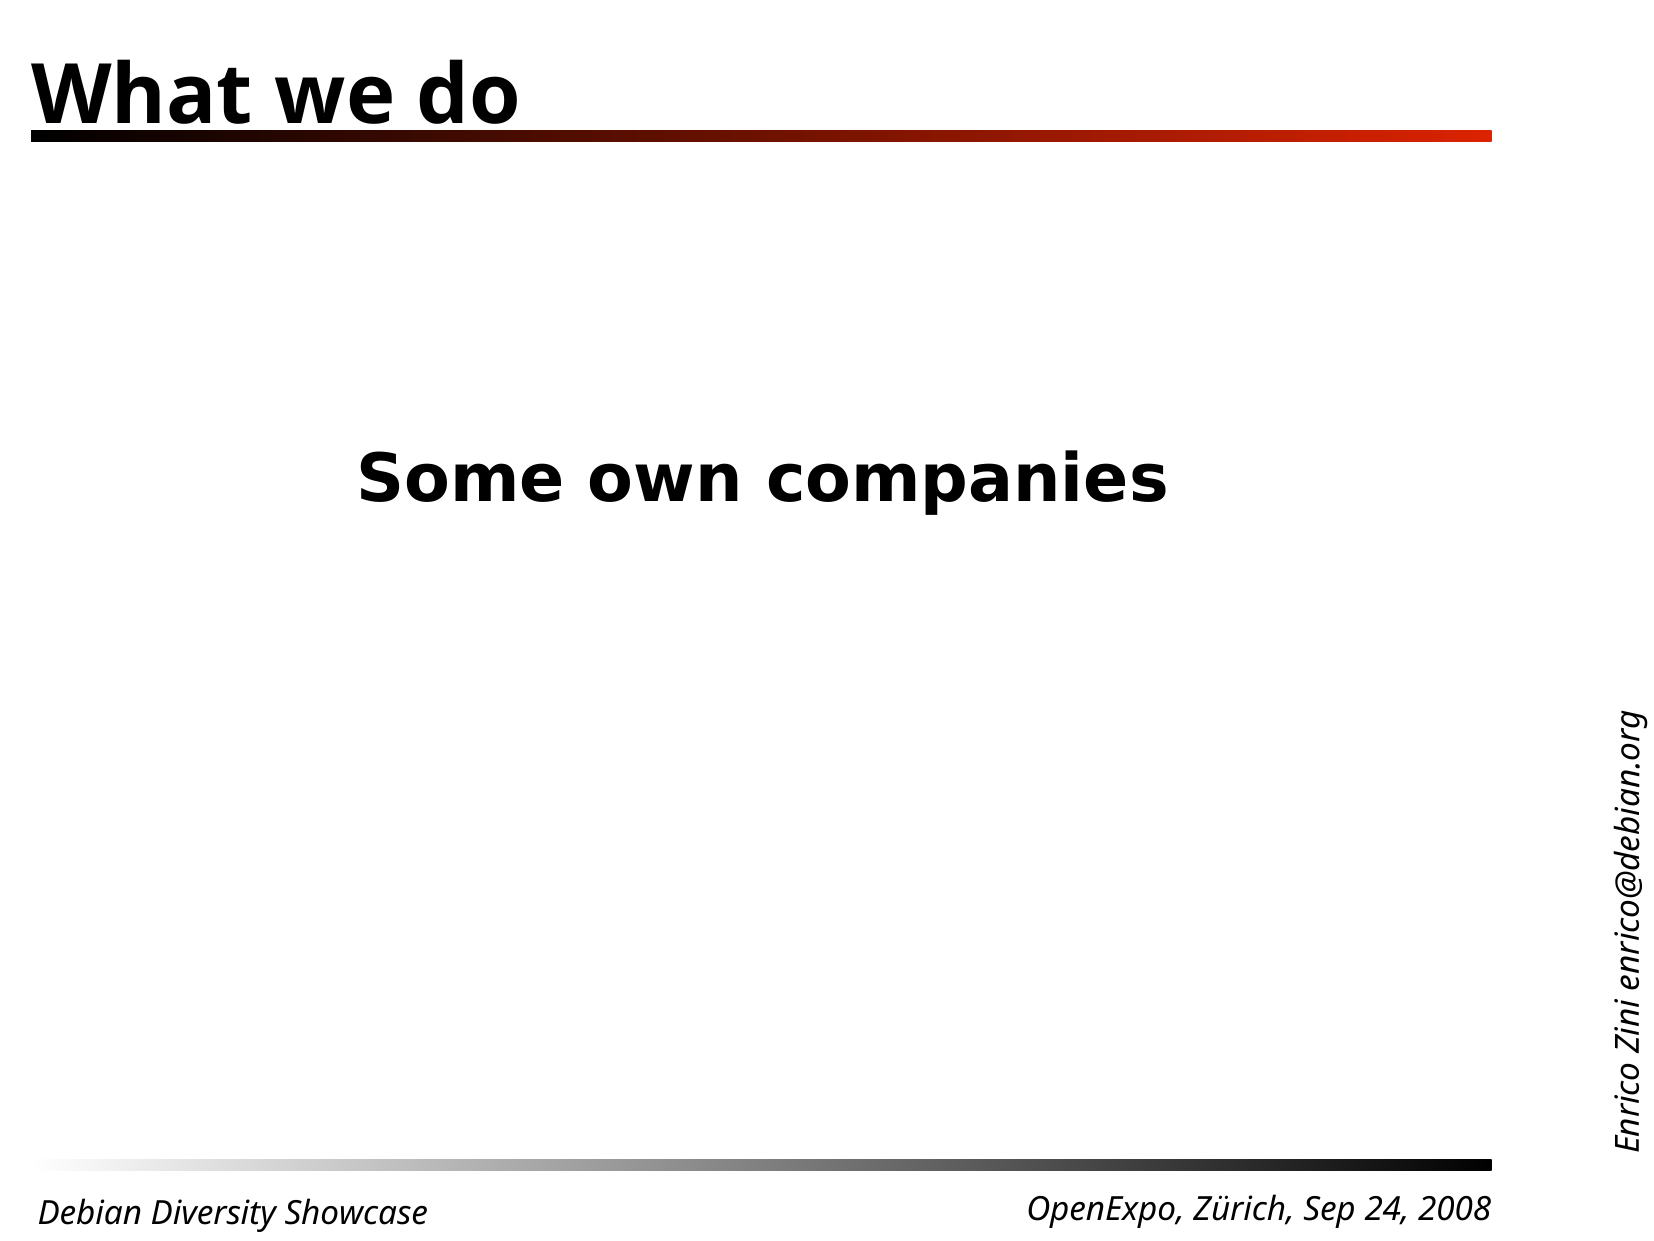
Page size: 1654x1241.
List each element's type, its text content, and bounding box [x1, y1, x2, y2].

text_box Some own companies [30, 439, 1495, 517]
text_box What we do [31, 34, 1438, 168]
